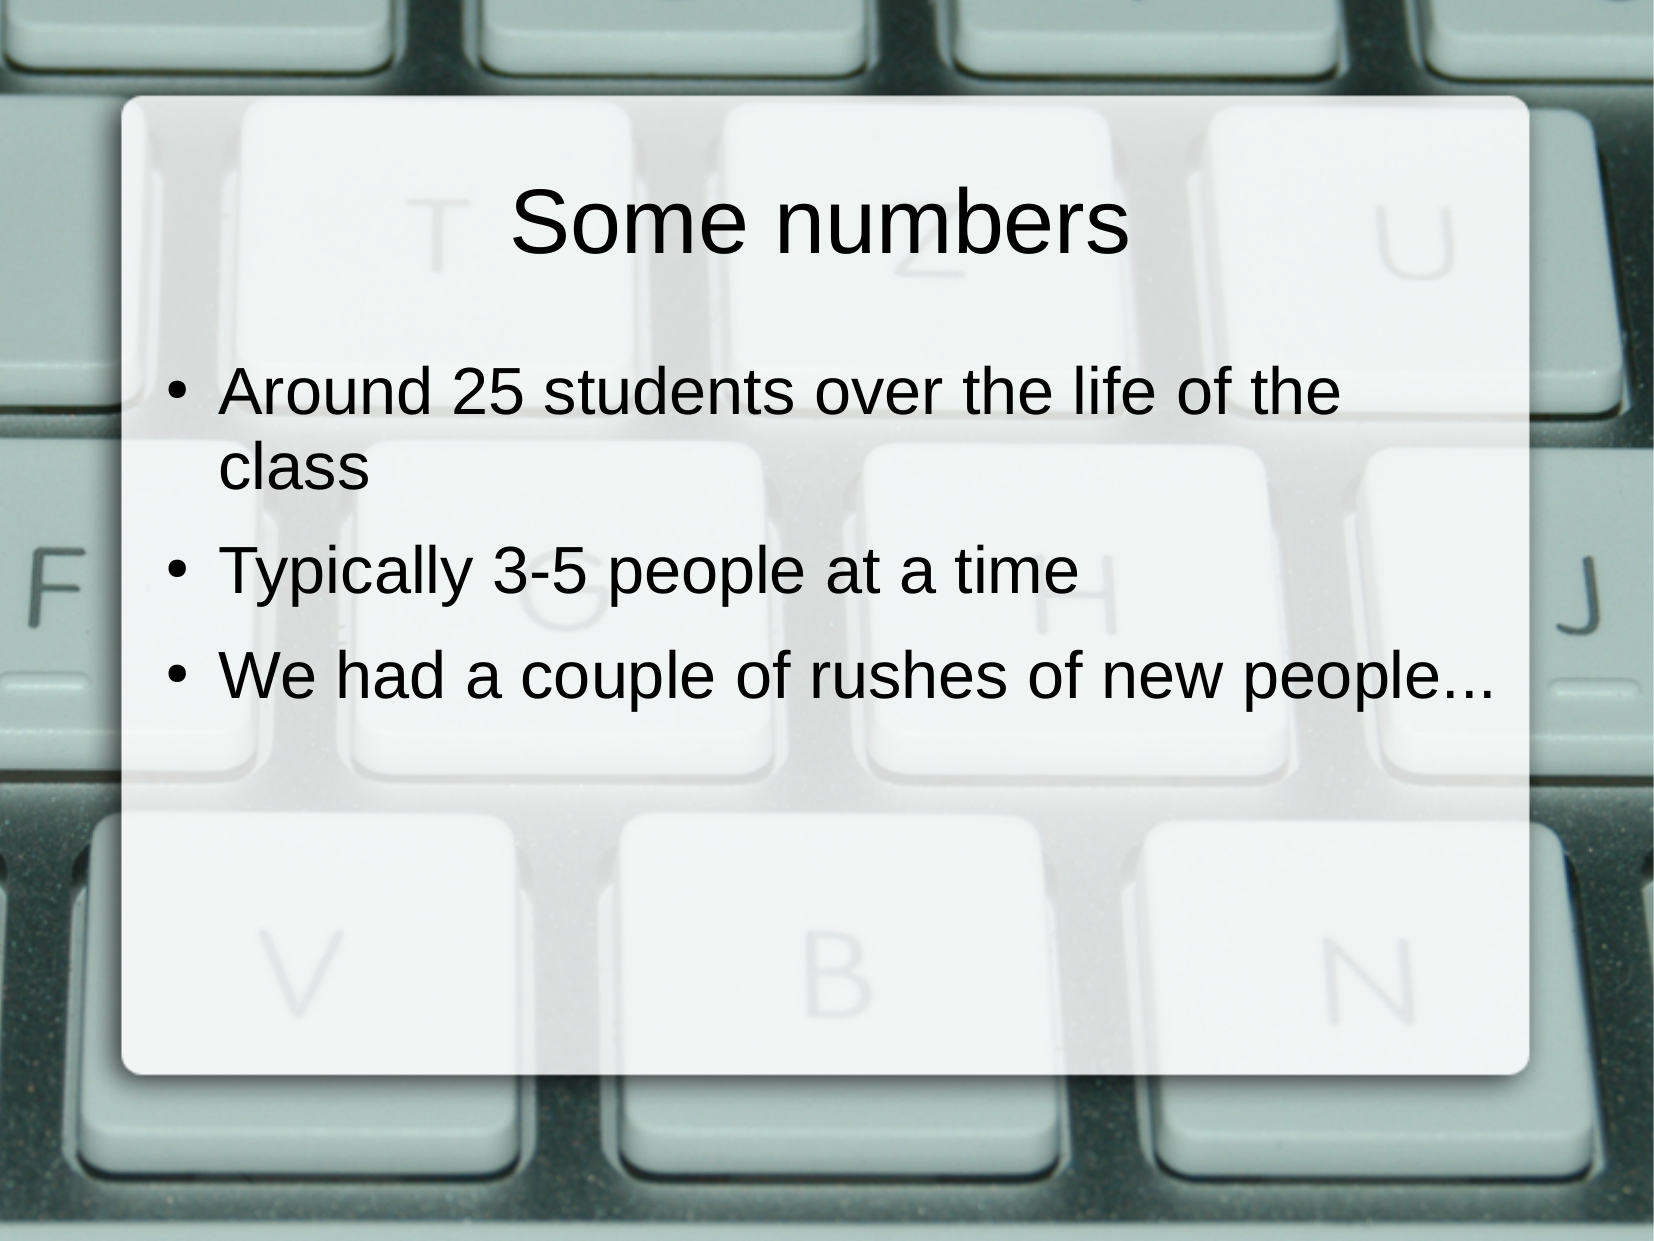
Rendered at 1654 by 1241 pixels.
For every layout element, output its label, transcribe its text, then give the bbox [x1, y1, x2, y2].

picture [0, 0, 1654, 1241]
list Around 25 students over the life of the class Typically 3-5 people at a time We had a couple of rushes of new people... [147, 354, 1506, 1159]
title Some numbers [135, 117, 1506, 325]
